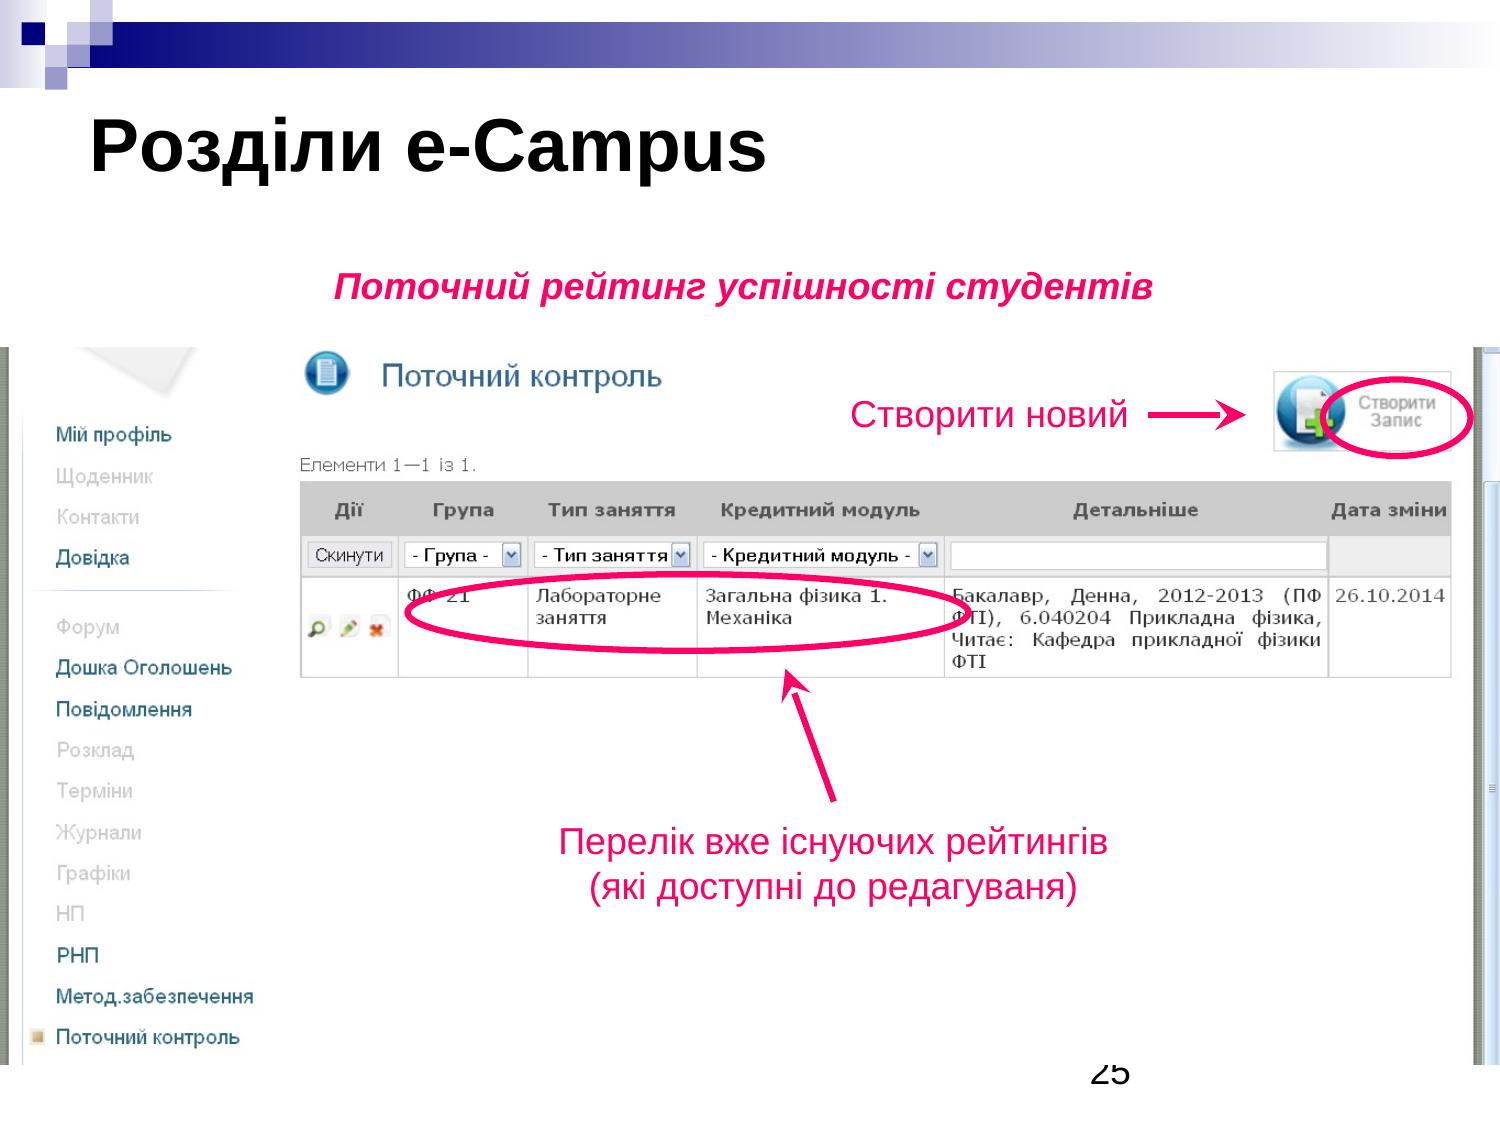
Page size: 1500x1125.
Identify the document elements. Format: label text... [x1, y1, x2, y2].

text_box [407, 574, 969, 651]
title Розділи e-Campus [75, 74, 1426, 208]
picture [0, 347, 1500, 1065]
text_box [1322, 379, 1471, 457]
text_box Перелік вже існуючих рейтингів (які доступні до редагуваня) [543, 809, 1124, 915]
text_box Поточний рейтинг успішності студентів [319, 254, 1170, 315]
text_box Створити новий [835, 382, 1145, 443]
